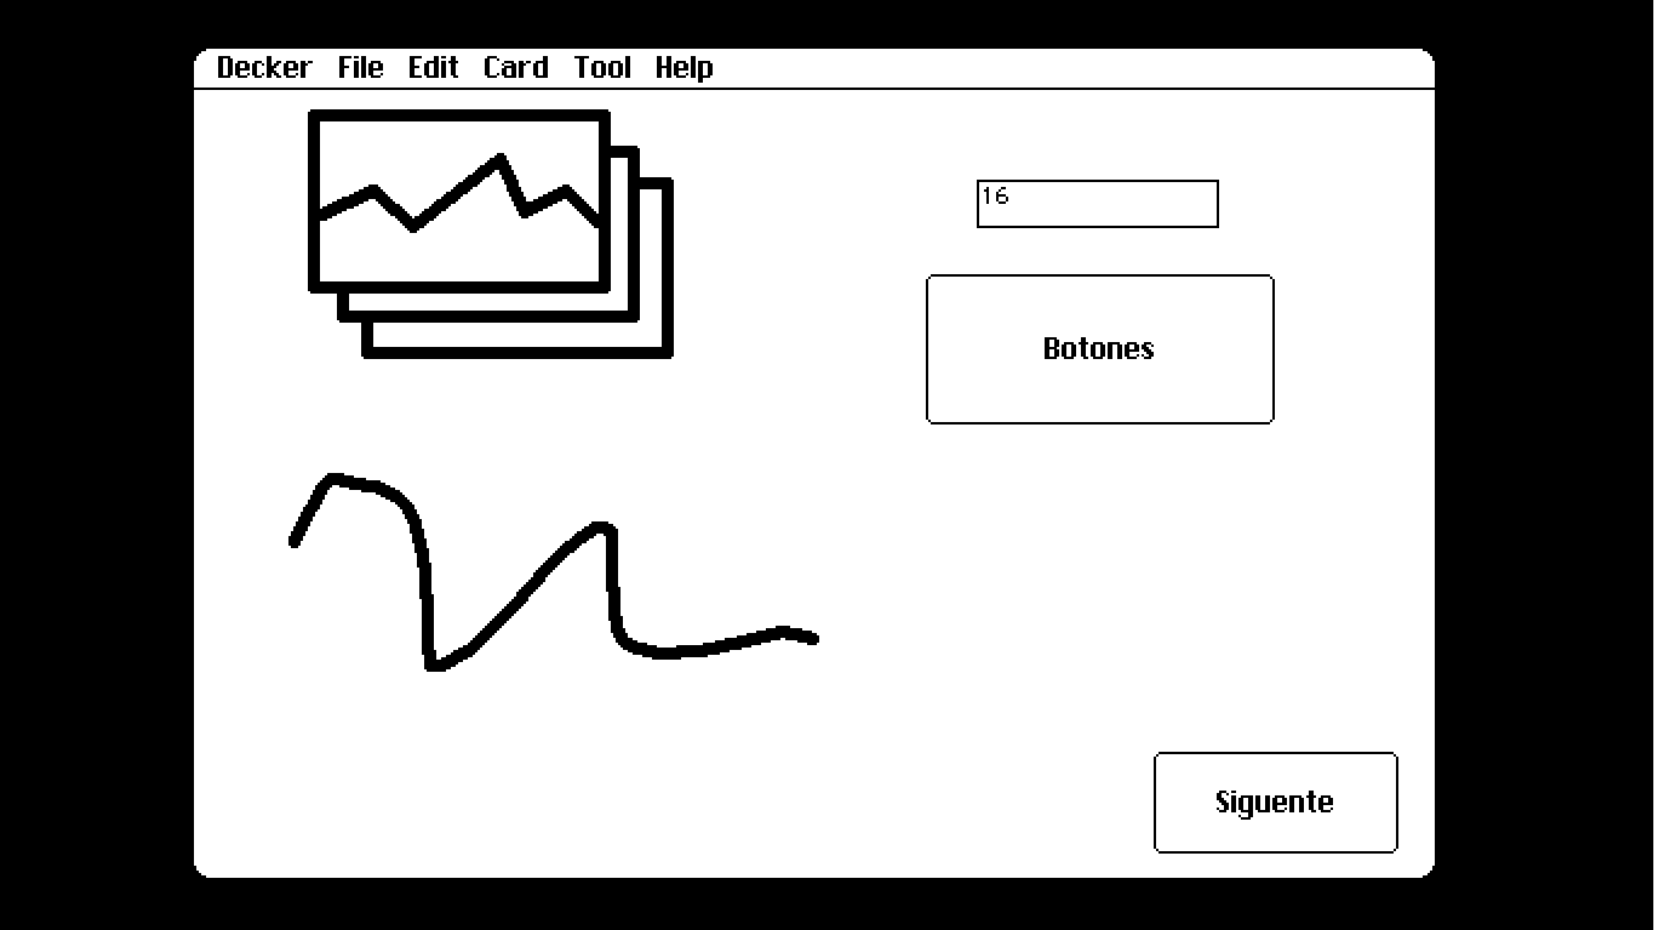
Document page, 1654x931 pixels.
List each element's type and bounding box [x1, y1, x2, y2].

picture [188, 44, 1447, 884]
